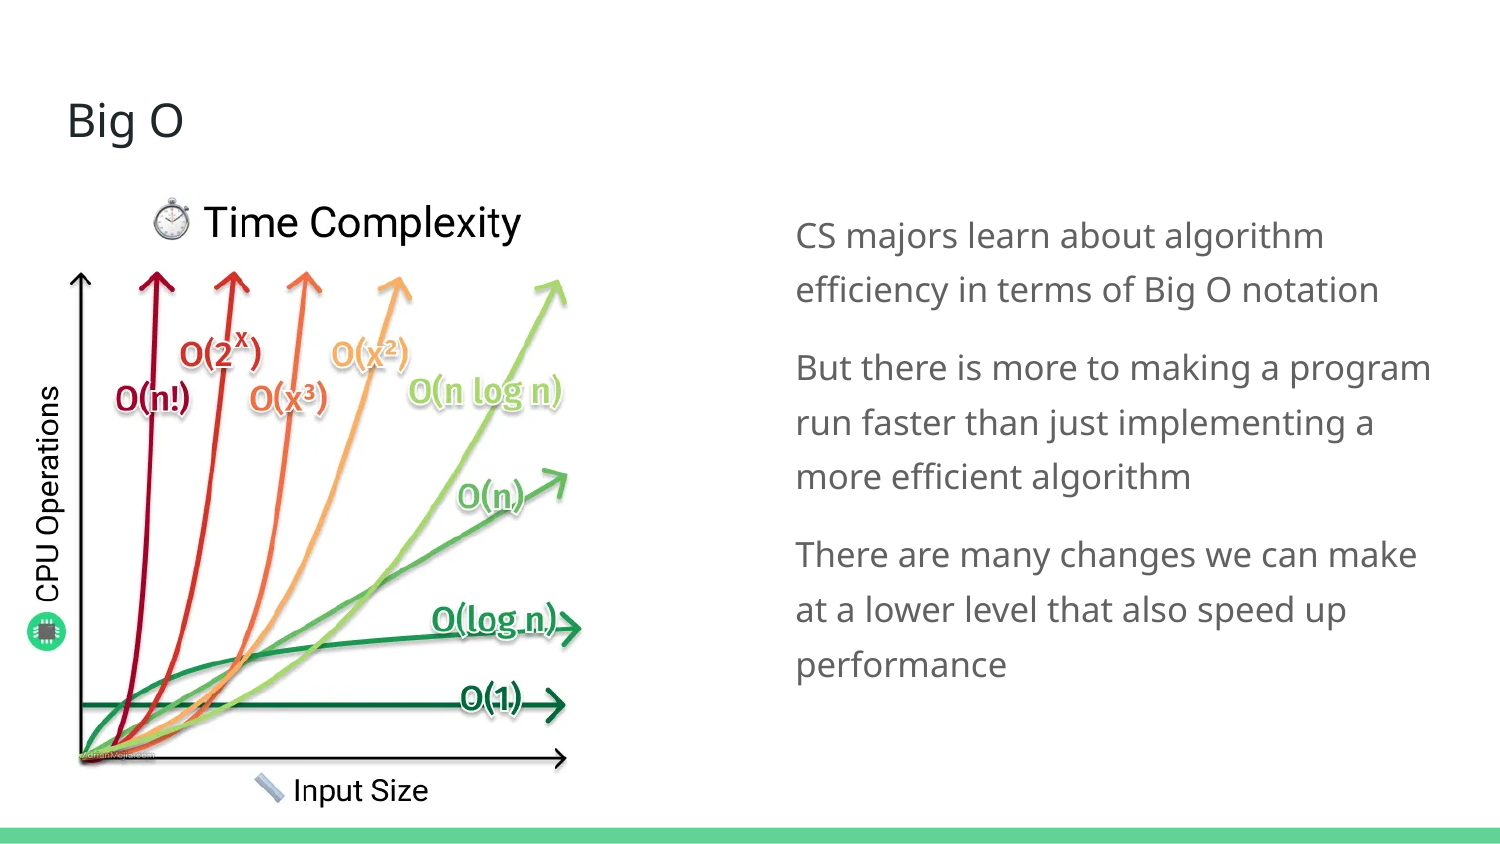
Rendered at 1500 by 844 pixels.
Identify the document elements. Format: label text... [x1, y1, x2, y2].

picture [24, 191, 681, 819]
list CS majors learn about algorithm efficiency in terms of Big O notation But there is more to making a program run faster than just implementing a more efficient algorithm There are many changes we can make at a lower level that also speed up performance [780, 189, 1449, 750]
title Big O [51, 72, 1449, 167]
